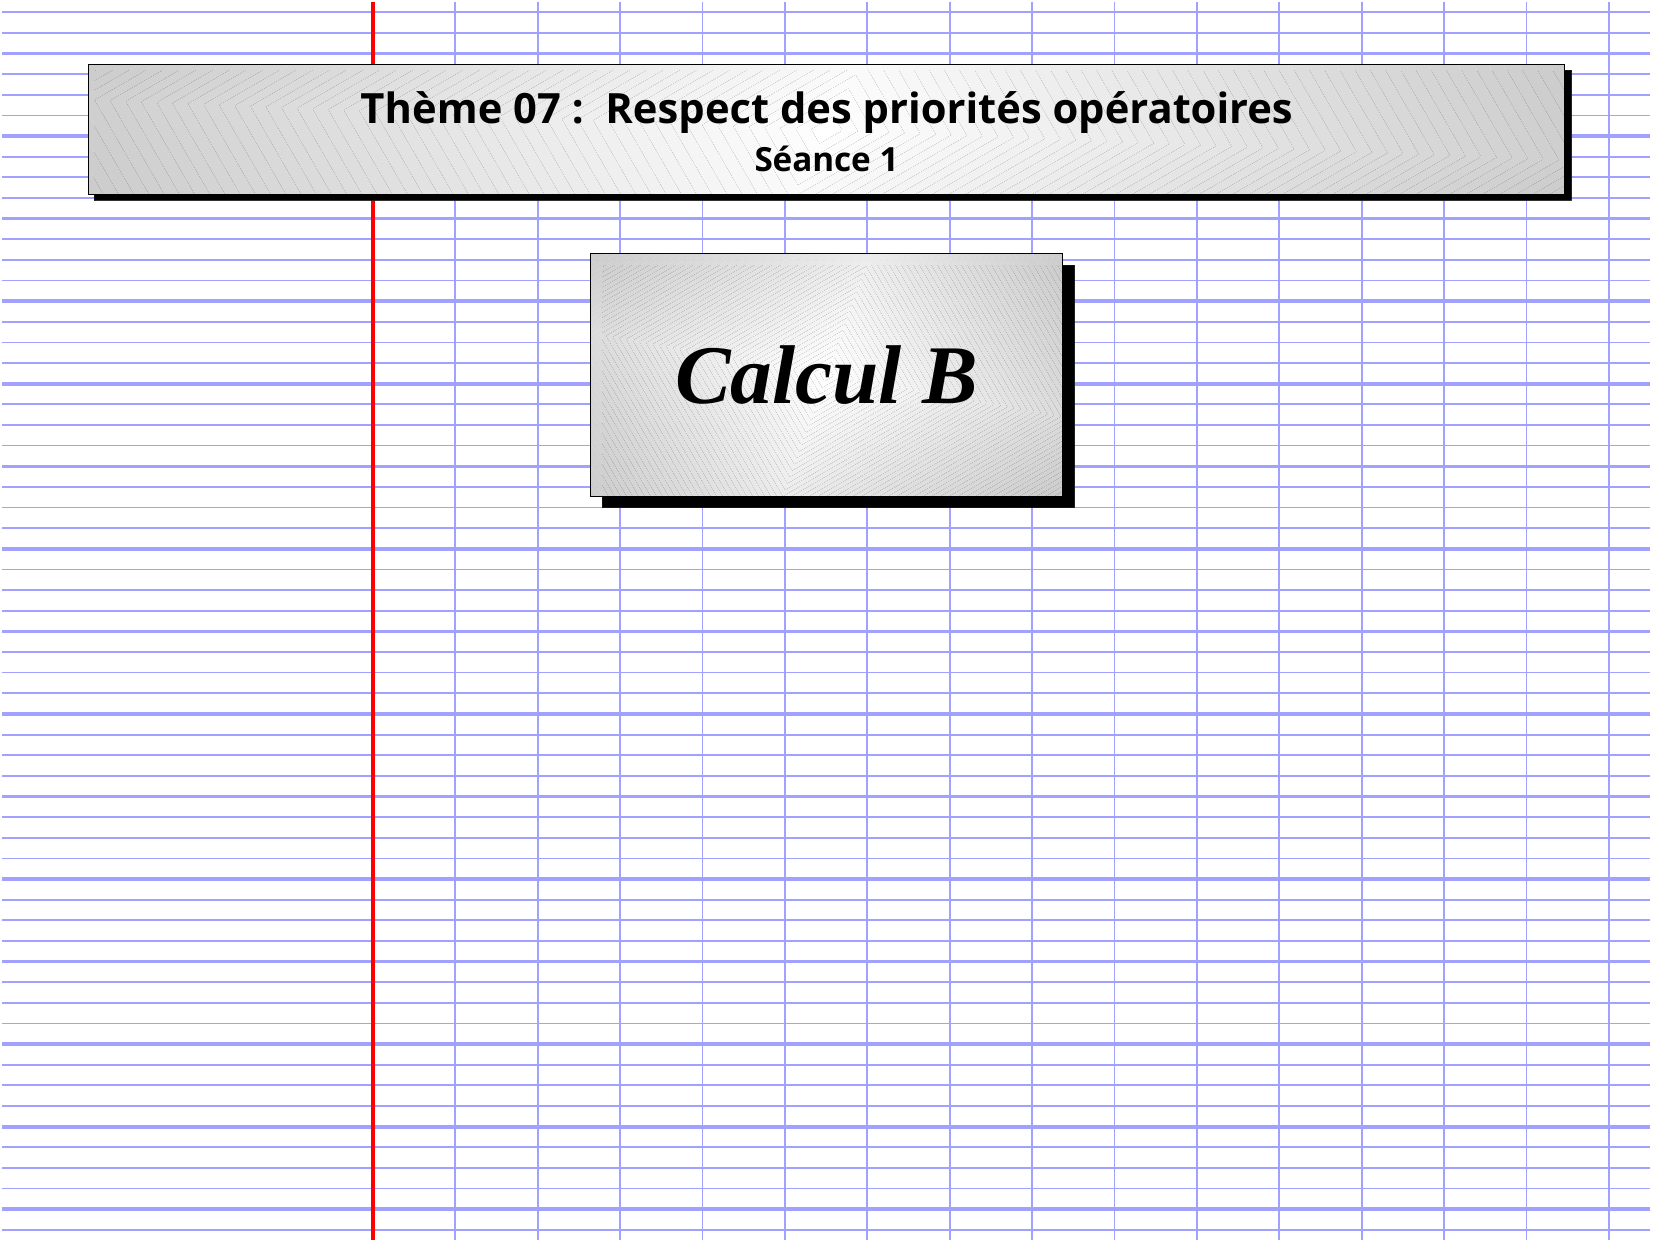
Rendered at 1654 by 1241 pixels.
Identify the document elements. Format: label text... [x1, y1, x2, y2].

text_box Thème 07 : Respect des priorités opératoires Séance 1 [88, 64, 1565, 195]
text_box Calcul B [590, 253, 1063, 497]
picture [0, 0, 1654, 1241]
